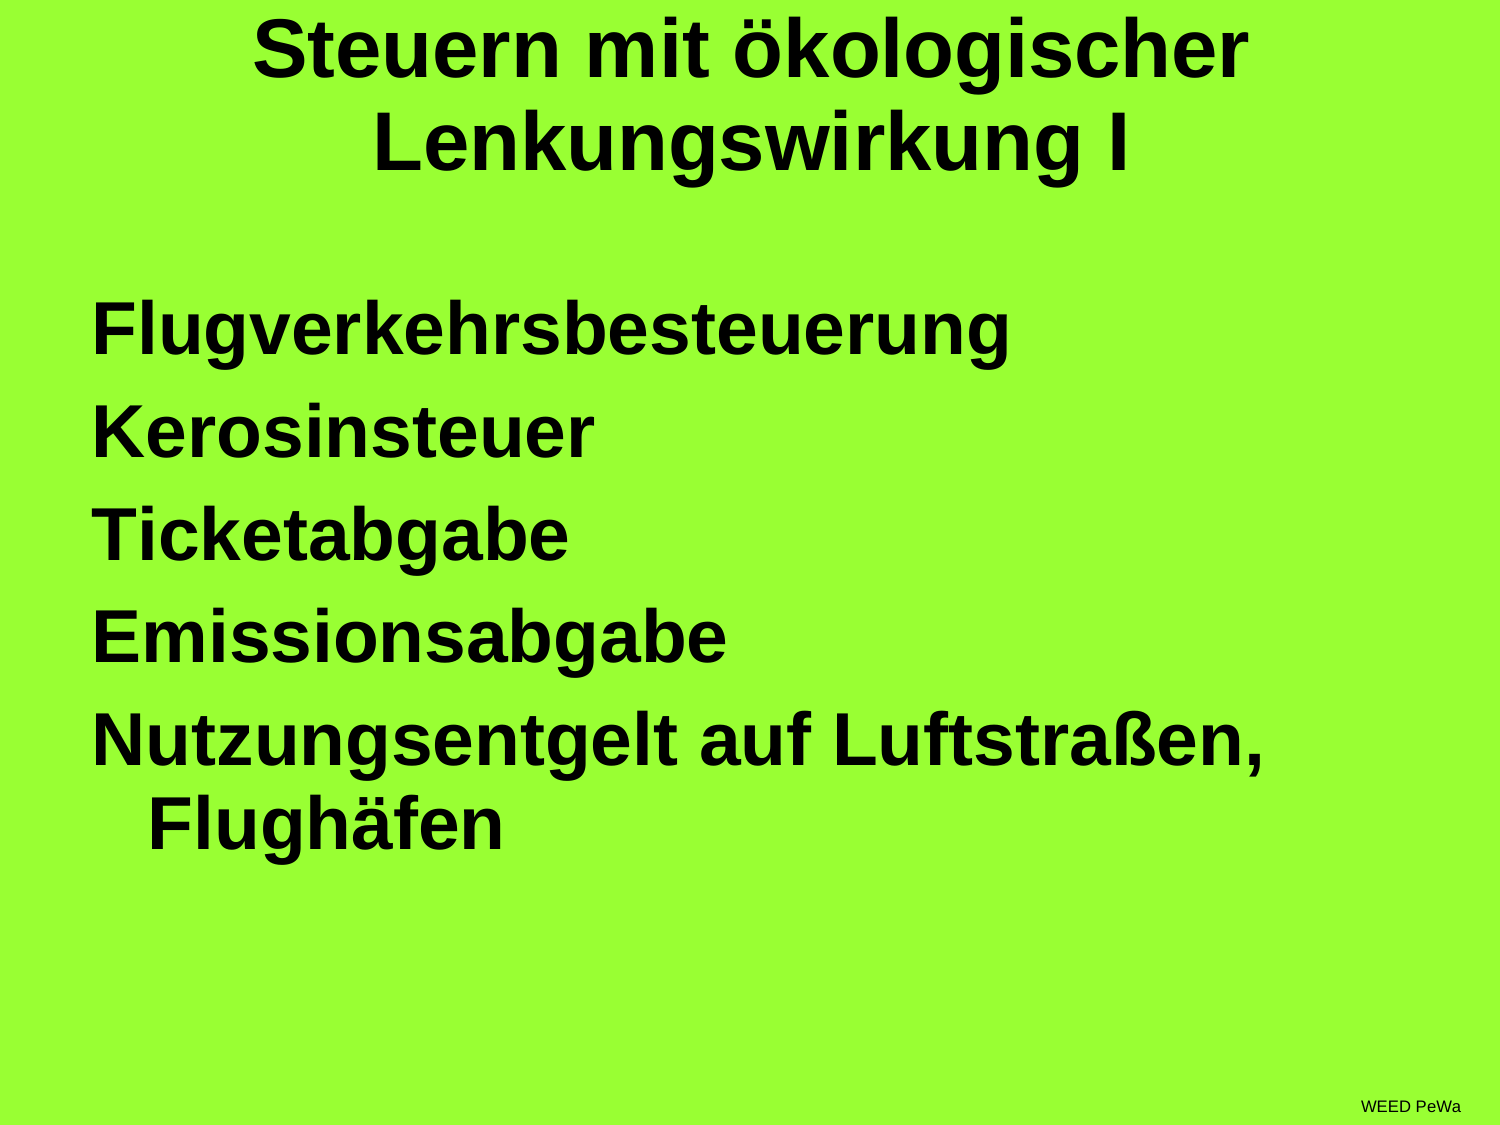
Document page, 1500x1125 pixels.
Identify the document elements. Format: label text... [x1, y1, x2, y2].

list Flugverkehrsbesteuerung Kerosinsteuer Ticketabgabe Emissionsabgabe Nutzungsentgelt auf Luftstraßen, Flughäfen [76, 278, 1427, 1125]
title Steuern mit ökologischer Lenkungswirkung I [76, 0, 1427, 203]
text_box WEED PeWa [1346, 1089, 1500, 1125]
